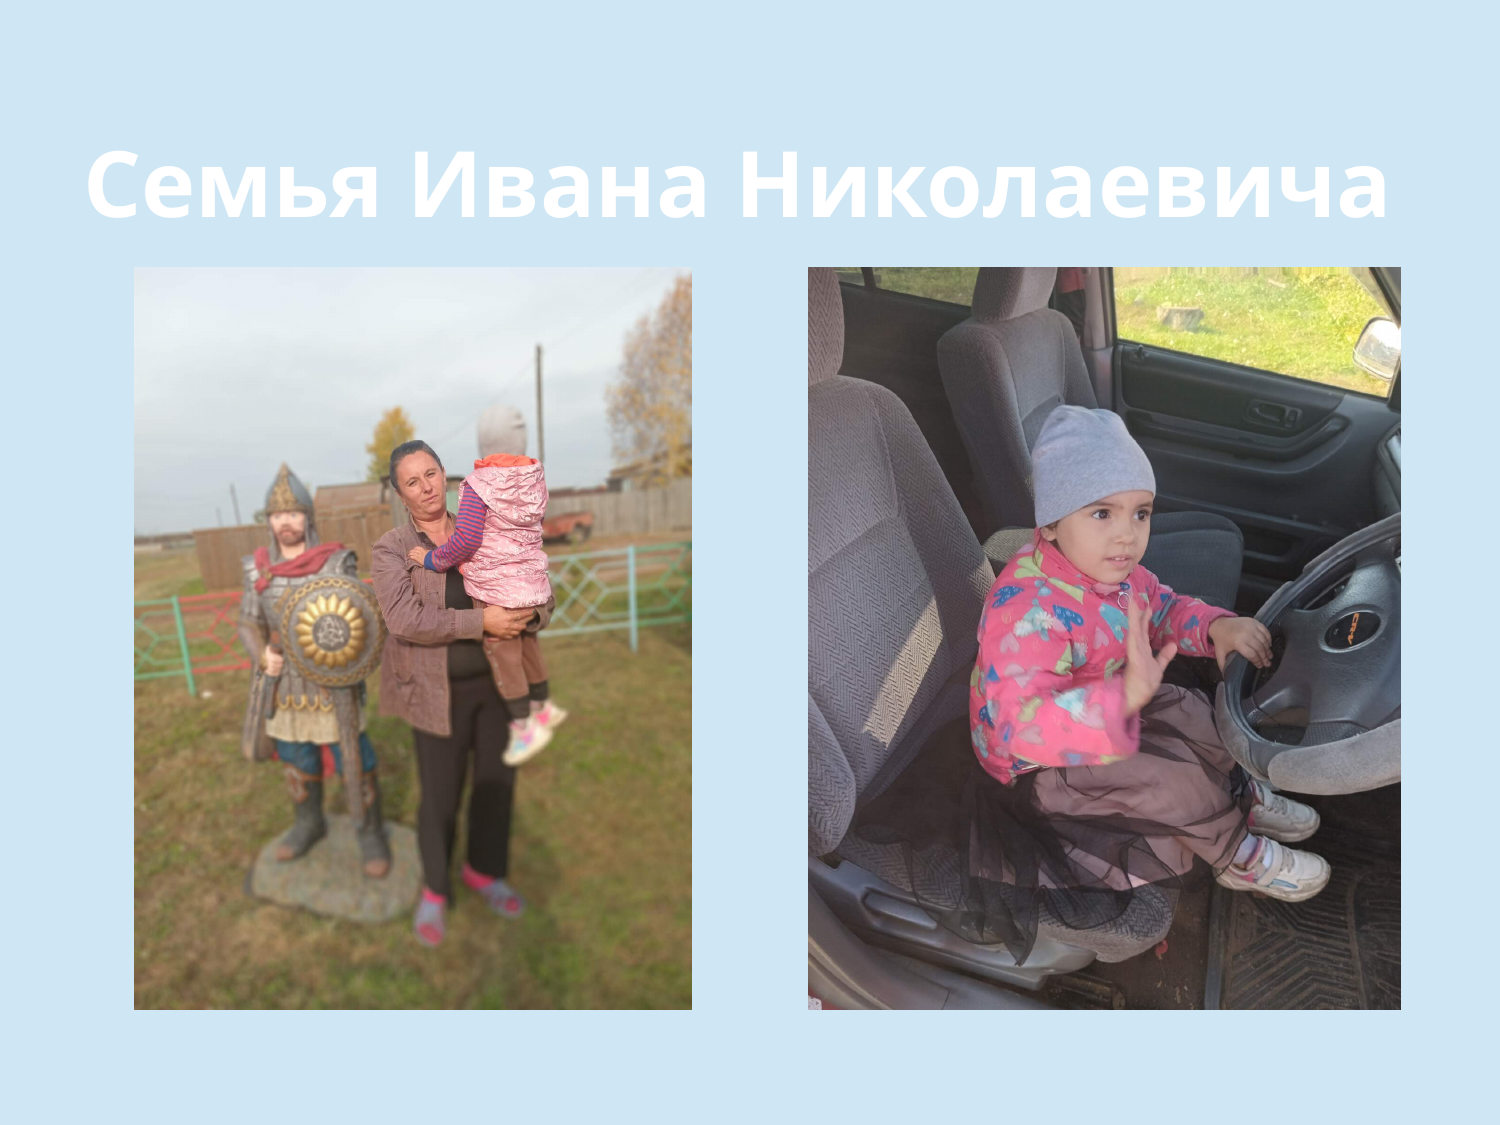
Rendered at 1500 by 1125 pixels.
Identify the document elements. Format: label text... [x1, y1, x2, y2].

picture [808, 267, 1401, 1010]
picture [134, 267, 692, 1010]
title Семья Ивана Николаевича [29, 8, 1471, 197]
